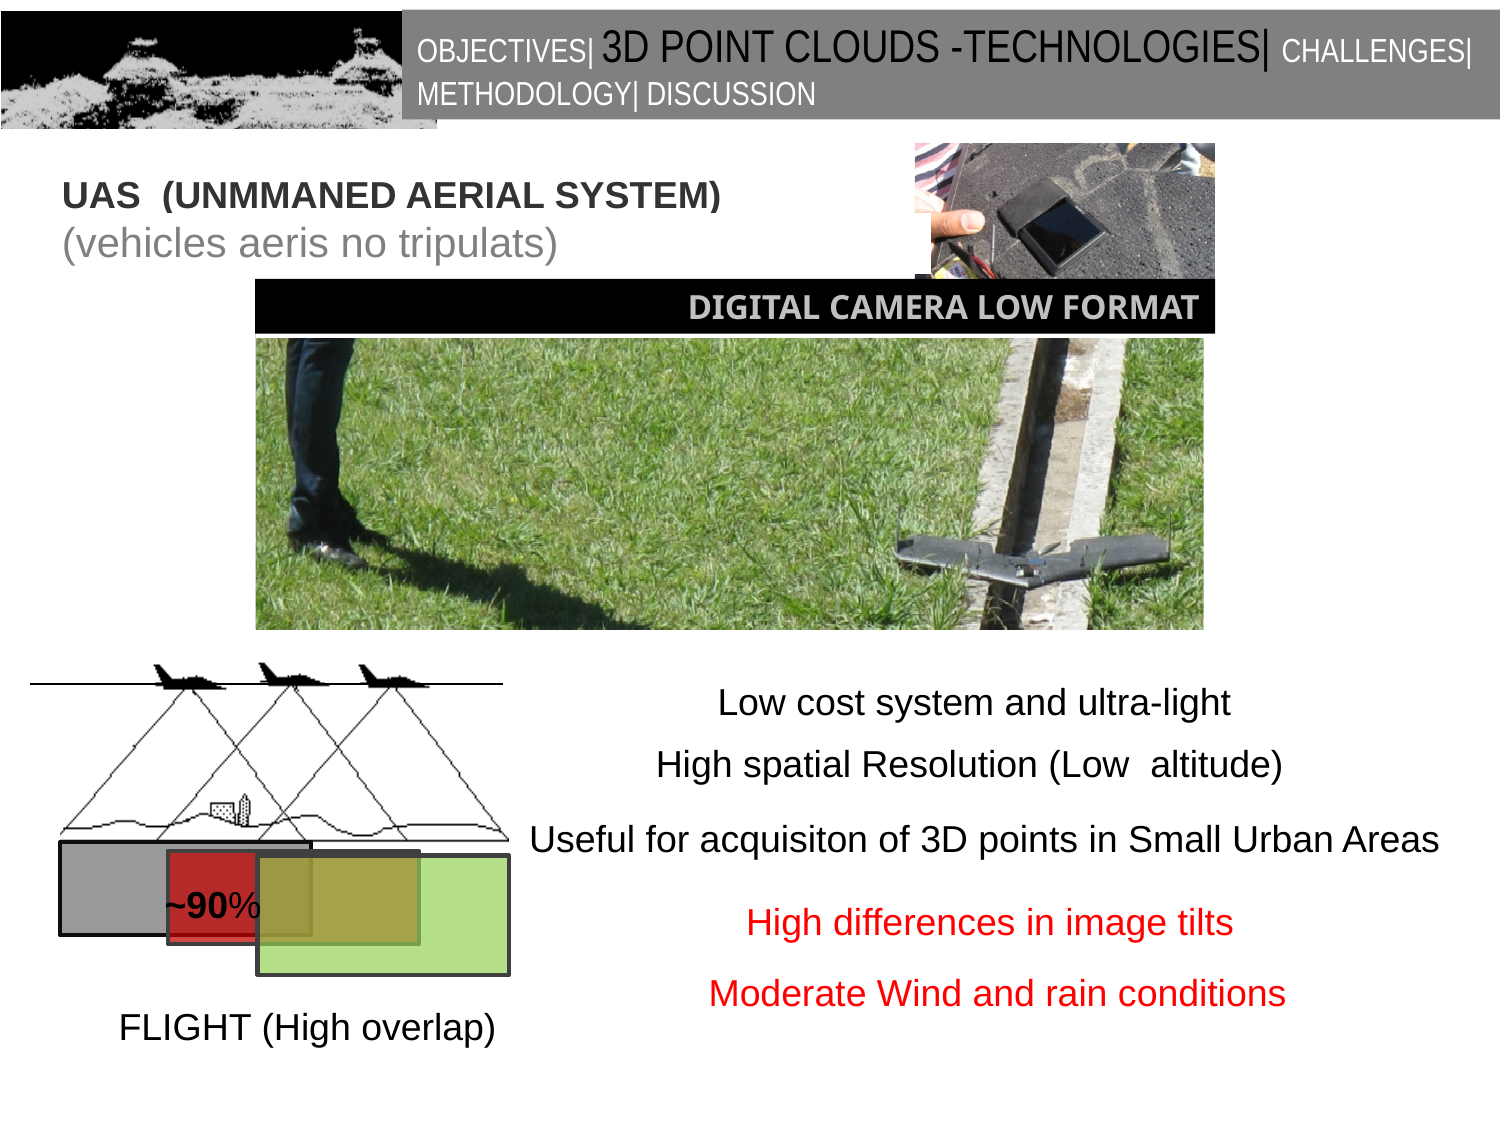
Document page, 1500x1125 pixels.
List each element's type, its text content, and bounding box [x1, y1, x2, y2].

text_box Useful for acquisiton of 3D points in Small Urban Areas [765, 794, 1216, 885]
text_box High differences in image tilts [705, 893, 1276, 951]
picture [255, 338, 1204, 631]
text_box [60, 842, 509, 976]
text_box DIGITAL CAMERA LOW FORMAT [255, 278, 1216, 334]
picture [1, 11, 437, 129]
text_box FLIGHT (High overlap) [75, 990, 541, 1066]
text_box OBJECTIVES| 3D POINT CLOUDS -TECHNOLOGIES| CHALLENGES| METHODOLOGY| DISCUSSION [402, 9, 1500, 120]
text_box Low cost system and ultra-light [829, 706, 902, 719]
text_box UAS (UNMMANED AERIAL SYSTEM) [15, 164, 914, 213]
text_box High spatial Resolution (Low altitude) [750, 719, 1201, 810]
text_box Moderate Wind and rain conditions [645, 965, 1351, 1041]
text_box Low cost system and ultra-light [903, 706, 1130, 719]
text_box (vehicles aeris no tripulats) [15, 213, 931, 274]
picture [60, 656, 509, 855]
picture [914, 143, 1216, 278]
text_box ~90% [186, 876, 240, 936]
